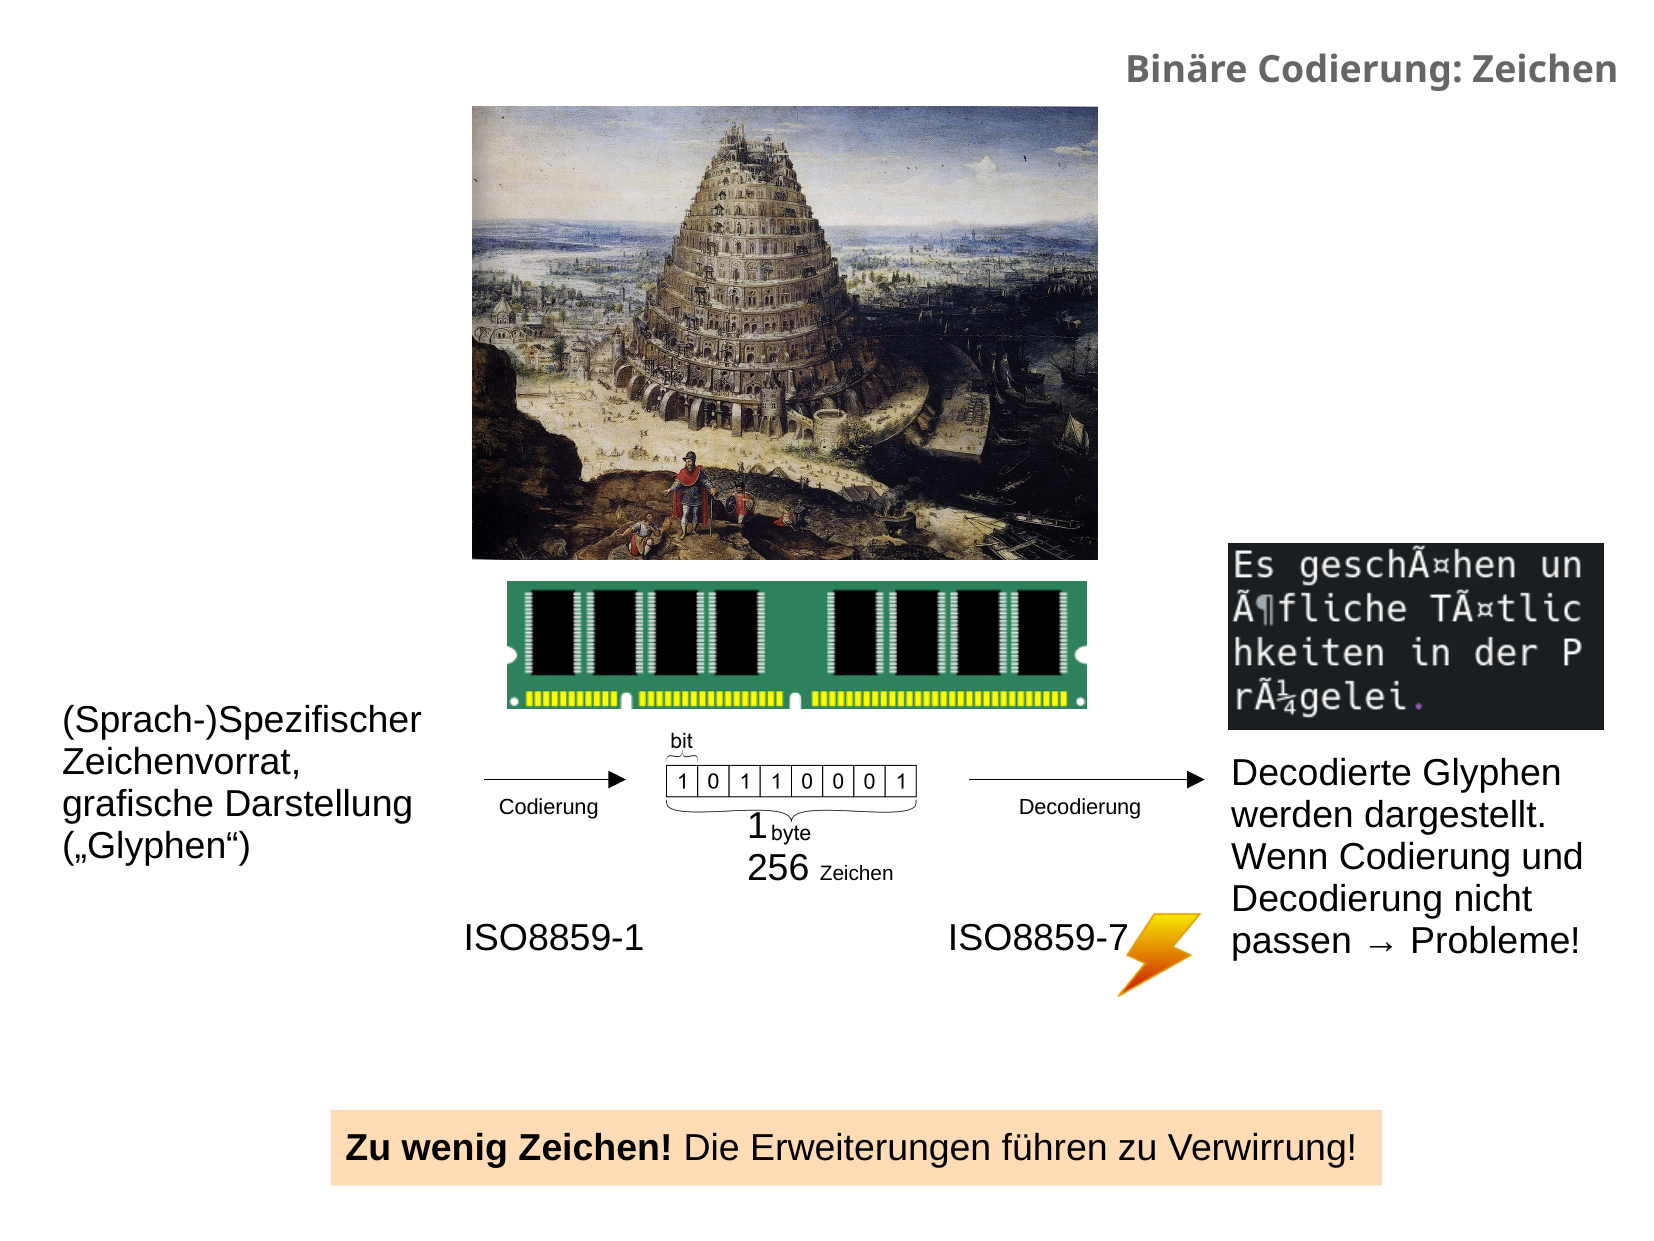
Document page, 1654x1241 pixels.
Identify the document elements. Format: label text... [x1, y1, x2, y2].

text_box Zu wenig Zeichen! Die Erweiterungen führen zu Verwirrung! [330, 1110, 1382, 1186]
text_box ISO8859-1 [448, 909, 662, 969]
text_box Codierung [484, 787, 615, 827]
picture [1110, 907, 1207, 1004]
picture [472, 106, 1098, 560]
picture [552, 780, 608, 787]
text_box 1 256 Zeichen [732, 797, 1028, 981]
text_box Decodierte Glyphen werden dargestellt. Wenn Codierung und Decodierung nicht passen → Probleme! [1216, 743, 1630, 969]
text_box Decodierung [1003, 787, 1158, 852]
picture [507, 581, 1087, 873]
picture [1228, 543, 1604, 730]
text_box ISO8859-7 [933, 909, 1110, 969]
text_box (Sprach-)Spezifischer Zeichenvorrat, grafische Darstellung („Glyphen“) [47, 691, 449, 875]
text_box Binäre Codierung: Zeichen [1110, 35, 1635, 102]
